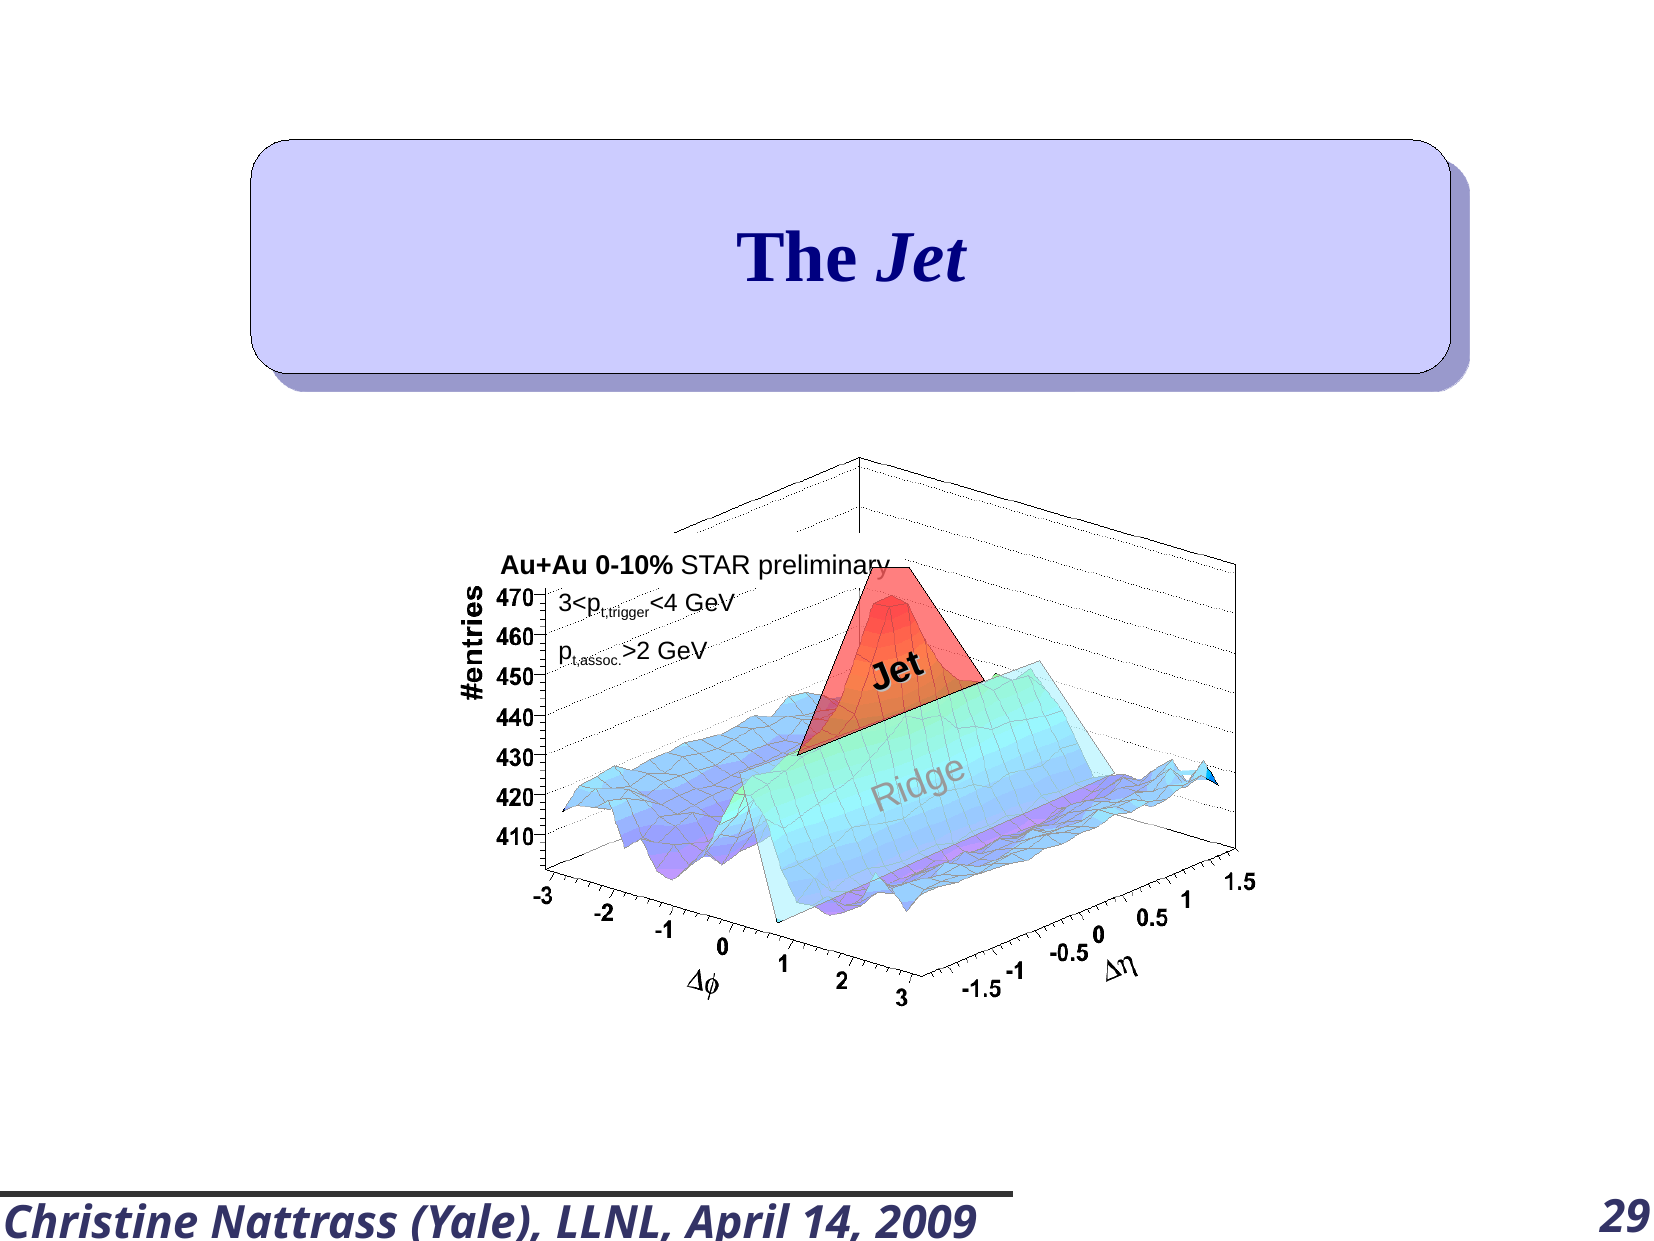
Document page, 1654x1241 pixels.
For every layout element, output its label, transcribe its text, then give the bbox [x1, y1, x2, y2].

picture [459, 392, 1321, 1041]
text_box Jet [845, 628, 945, 713]
text_box [564, 567, 1209, 961]
text_box Au+Au 0-10% STAR preliminary [485, 533, 906, 588]
text_box 3<pt,trigger<4 GeV pt,assoc.>2 GeV [543, 588, 785, 677]
text_box The Jet [250, 139, 1451, 374]
